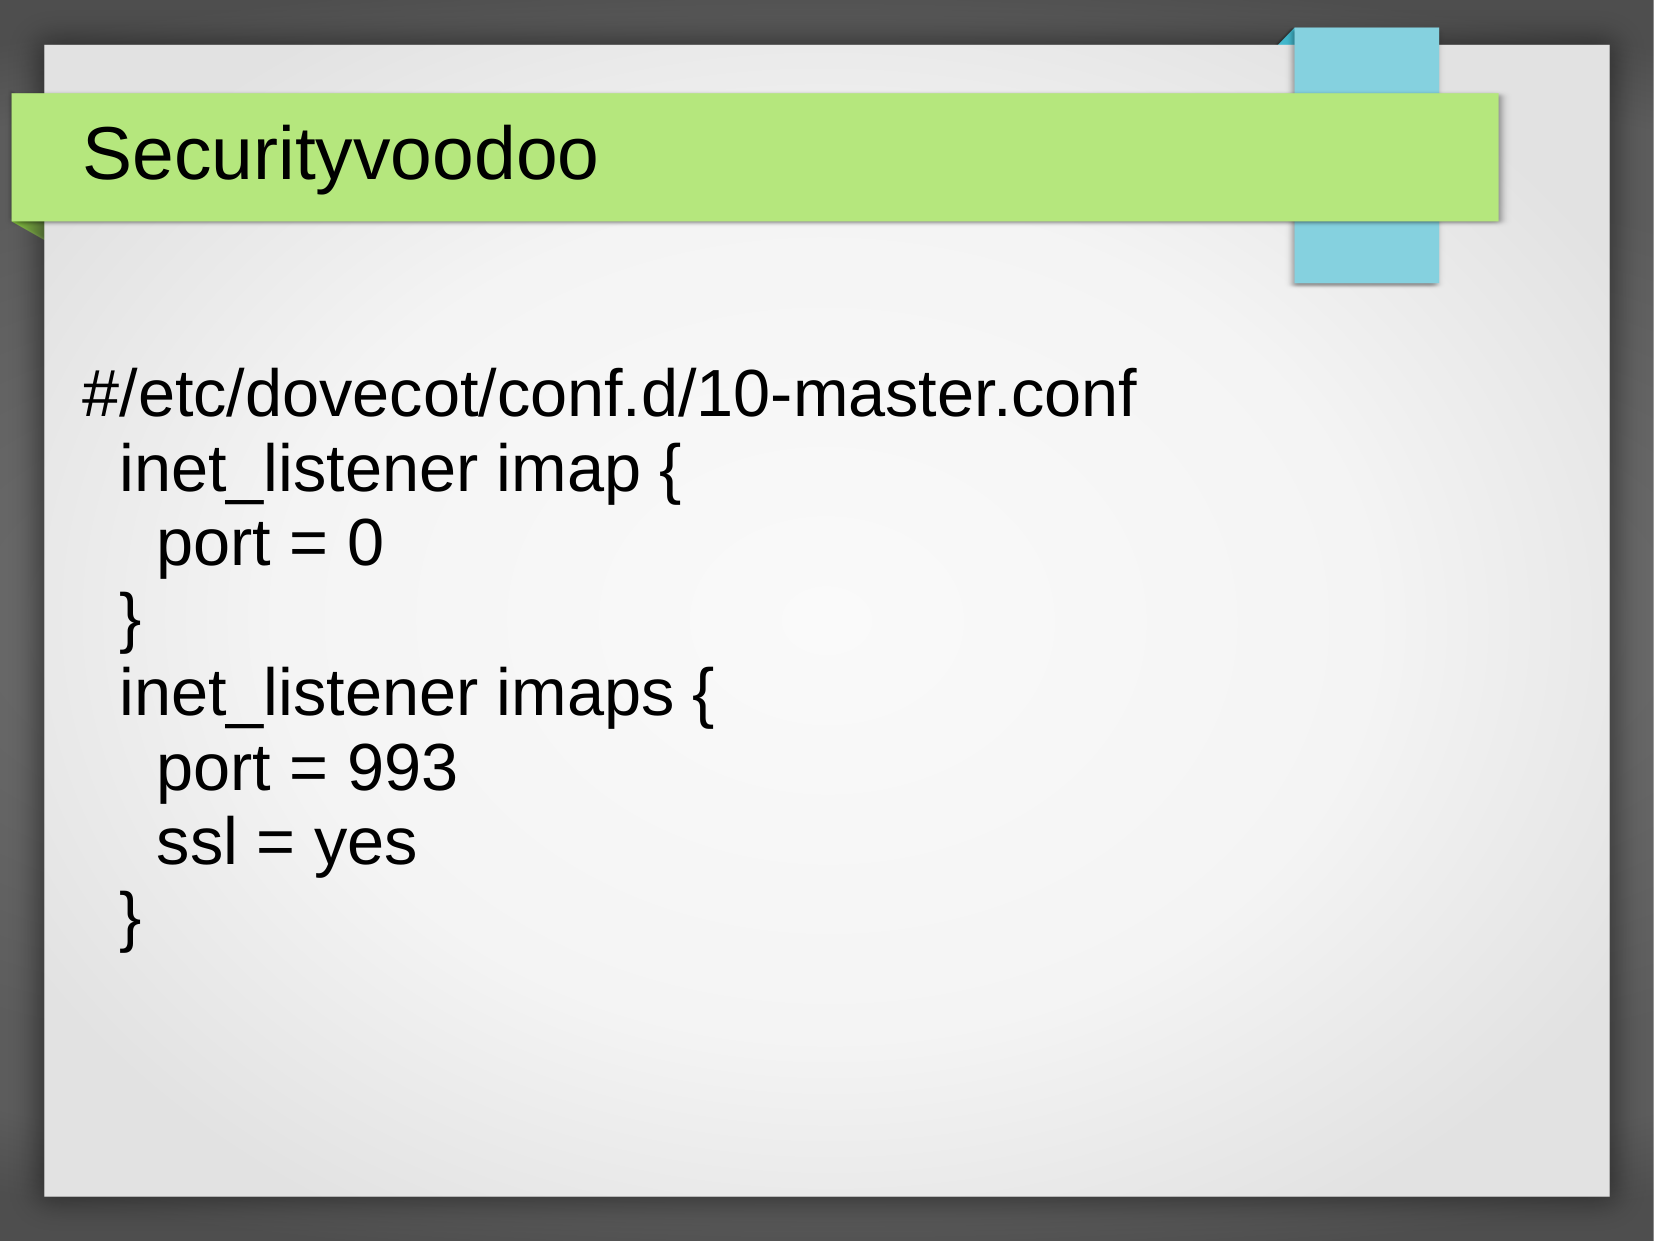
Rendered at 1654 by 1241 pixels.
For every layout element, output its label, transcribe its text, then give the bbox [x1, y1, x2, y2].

picture [0, 0, 1654, 1241]
subtitle #/etc/dovecot/conf.d/10-master.conf inet_listener imap { port = 0 } inet_listener imaps { port = 993 ssl = yes } [82, 295, 1571, 1015]
title Securityvoodoo [82, 94, 1264, 213]
